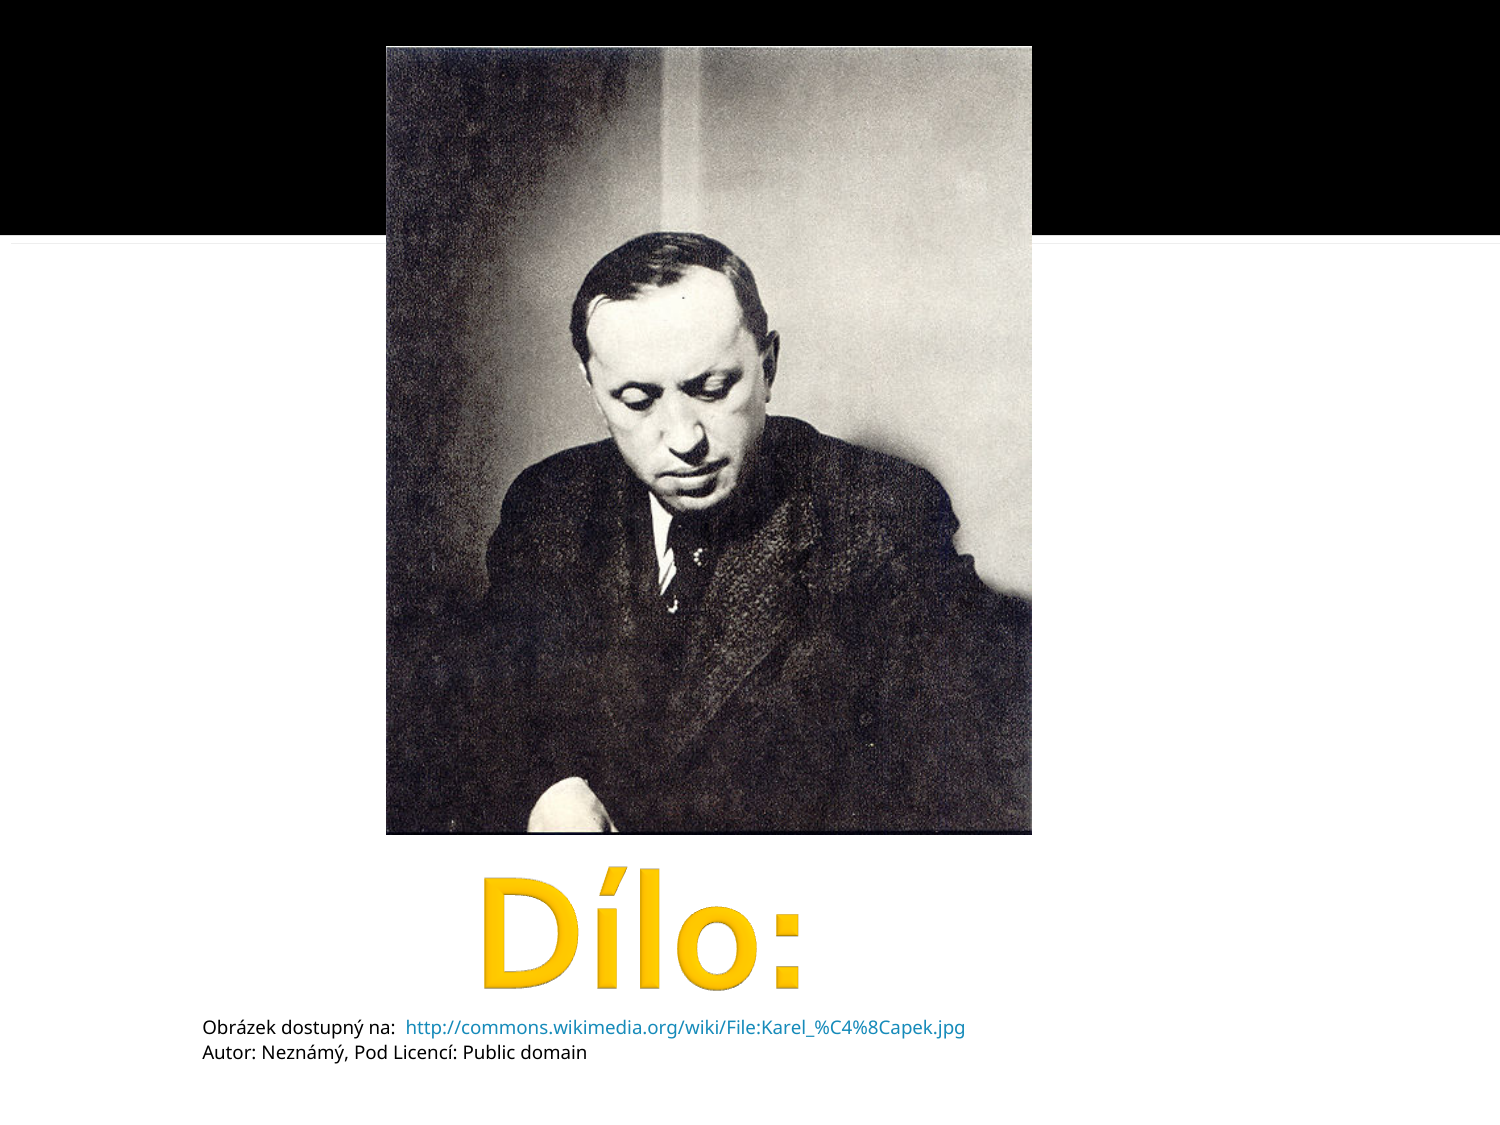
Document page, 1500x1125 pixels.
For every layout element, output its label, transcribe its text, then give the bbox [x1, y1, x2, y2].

picture [386, 46, 1032, 835]
text_box Obrázek dostupný na: http://commons.wikimedia.org/wiki/File:Karel_%C4%8Capek.jpg Autor: Neznámý, Pod Licencí: Public domain [187, 1007, 1372, 1072]
text_box [369, 778, 997, 1007]
